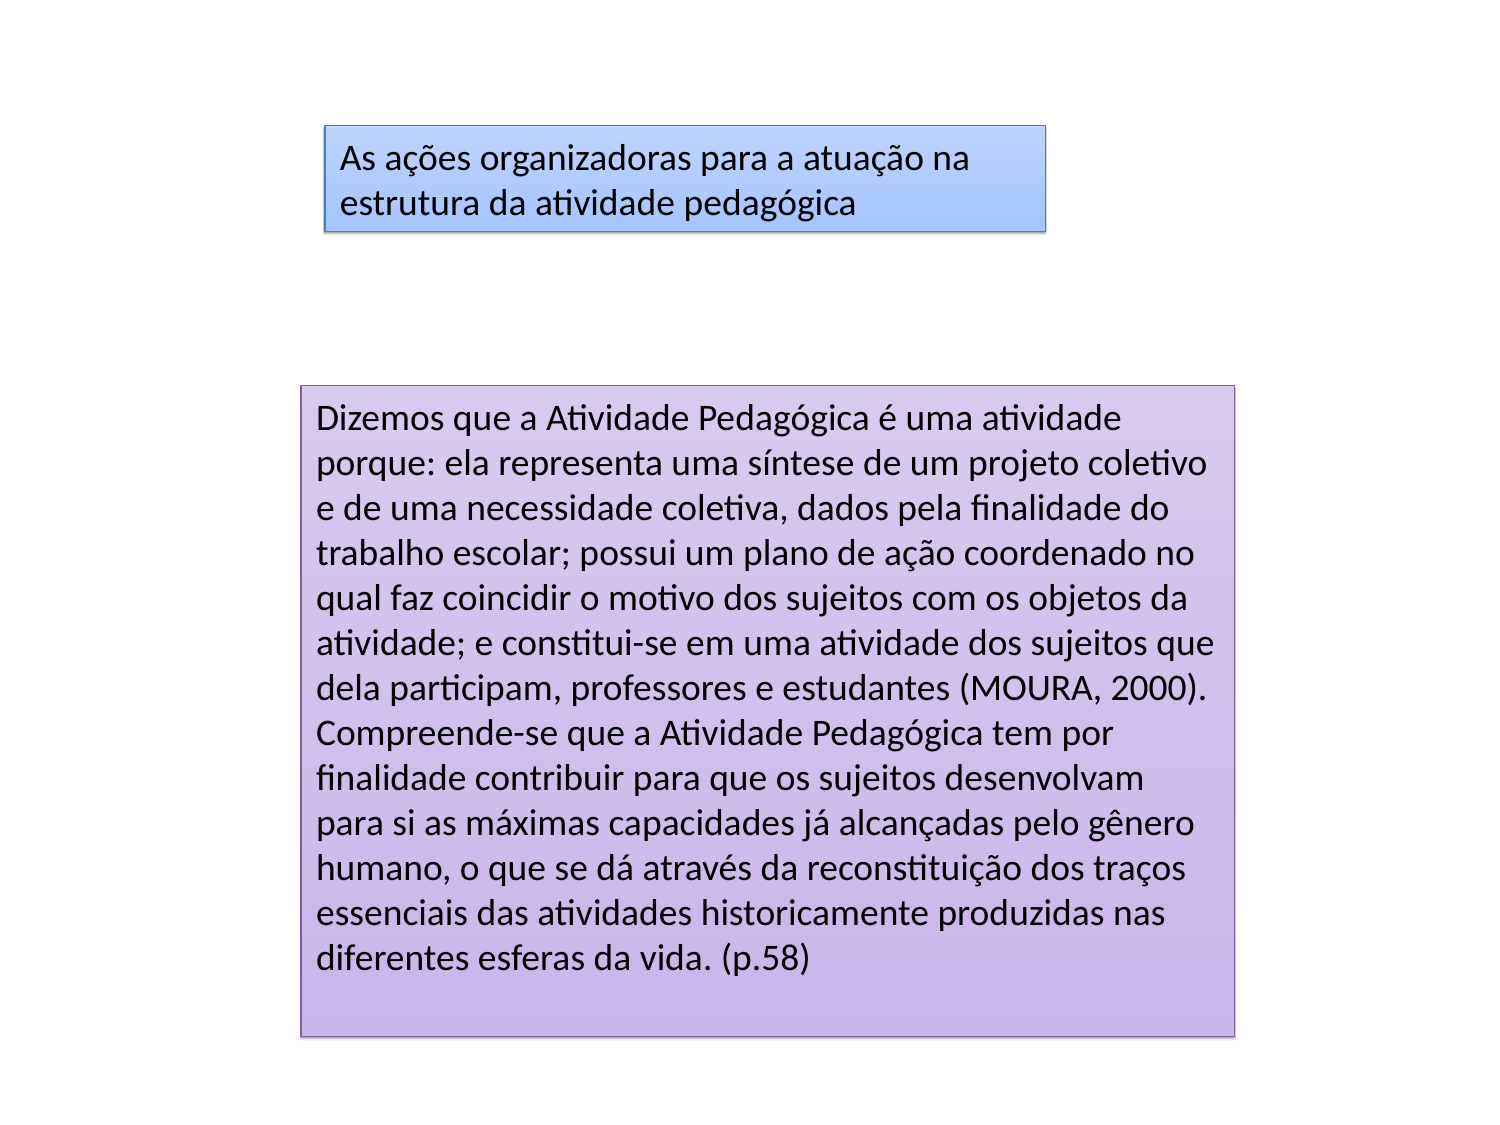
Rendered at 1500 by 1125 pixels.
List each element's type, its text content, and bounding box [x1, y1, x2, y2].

text_box As ações organizadoras para a atuação na estrutura da atividade pedagógica [324, 125, 1046, 232]
text_box Dizemos que a Atividade Pedagógica é uma atividade porque: ela representa uma síntese de um projeto coletivo e de uma necessidade coletiva, dados pela finalidade do trabalho escolar; possui um plano de ação coordenado no qual faz coincidir o motivo dos sujeitos com os objetos da atividade; e constitui-se em uma atividade dos sujeitos que dela participam, professores e estudantes (MOURA, 2000). Compreende-se que a Atividade Pedagógica tem por finalidade contribuir para que os sujeitos desenvolvam para si as máximas capacidades já alcançadas pelo gênero humano, o que se dá através da reconstituição dos traços essenciais das atividades historicamente produzidas nas diferentes esferas da vida. (p.58) [301, 385, 1235, 1037]
